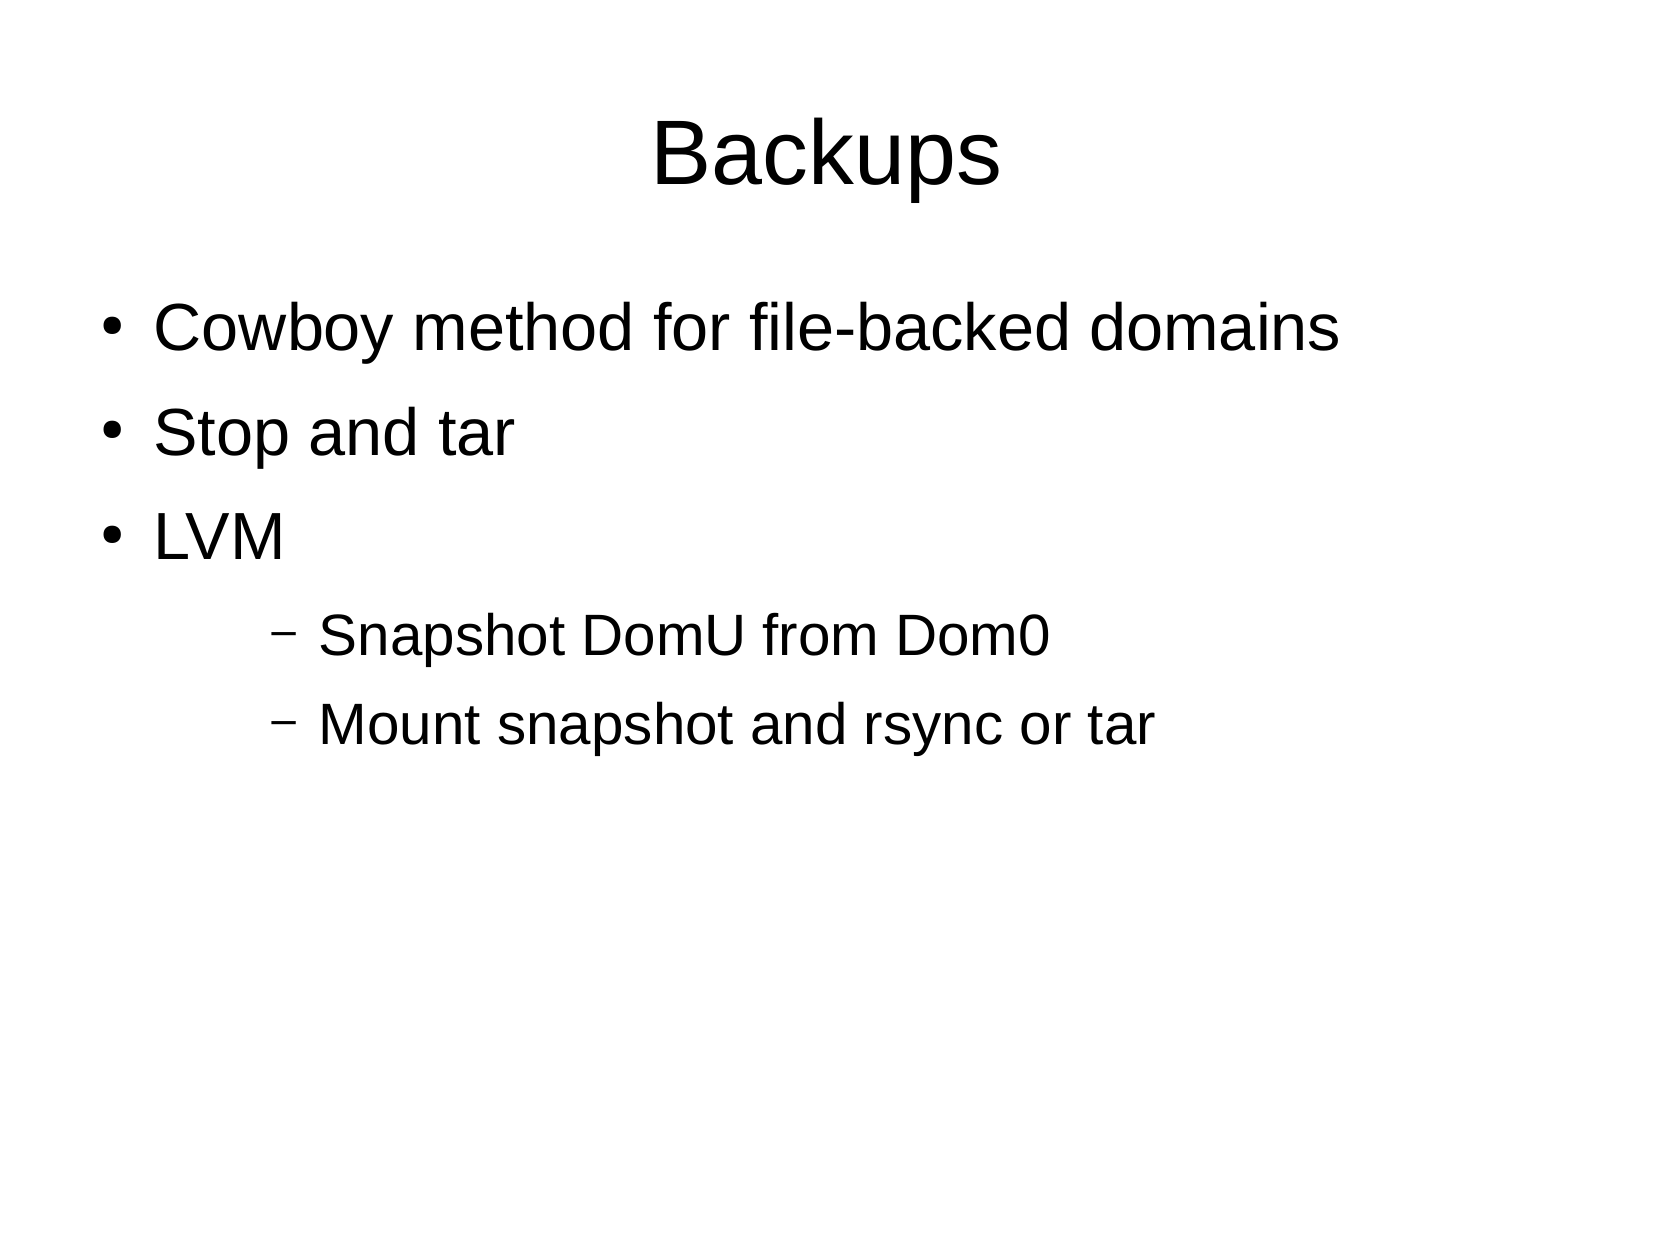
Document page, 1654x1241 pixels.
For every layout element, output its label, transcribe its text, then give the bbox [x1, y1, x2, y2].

list Cowboy method for file-backed domains Stop and tar LVM Snapshot DomU from Dom0 Mount snapshot and rsync or tar [82, 290, 1571, 1094]
title Backups [82, 56, 1571, 250]
